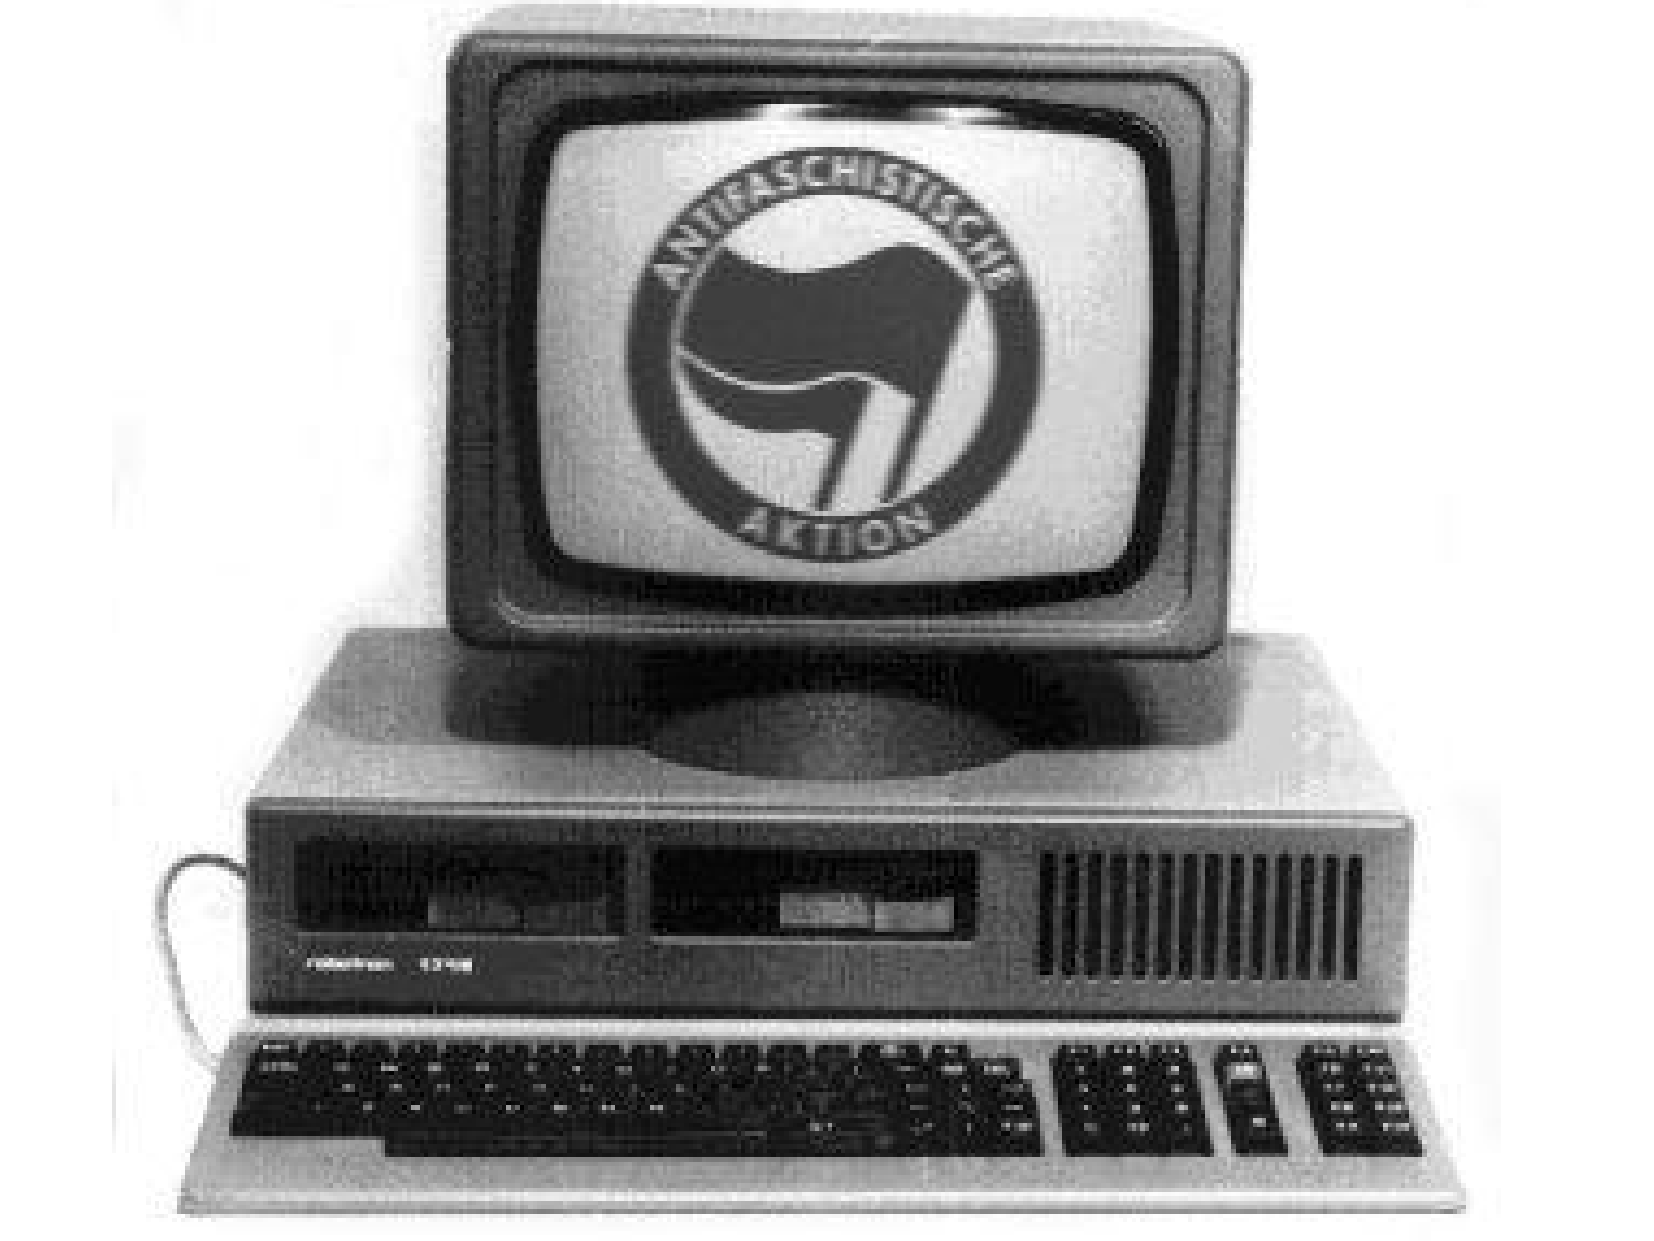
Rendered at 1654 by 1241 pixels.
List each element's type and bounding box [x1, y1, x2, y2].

picture [112, 0, 1501, 1241]
